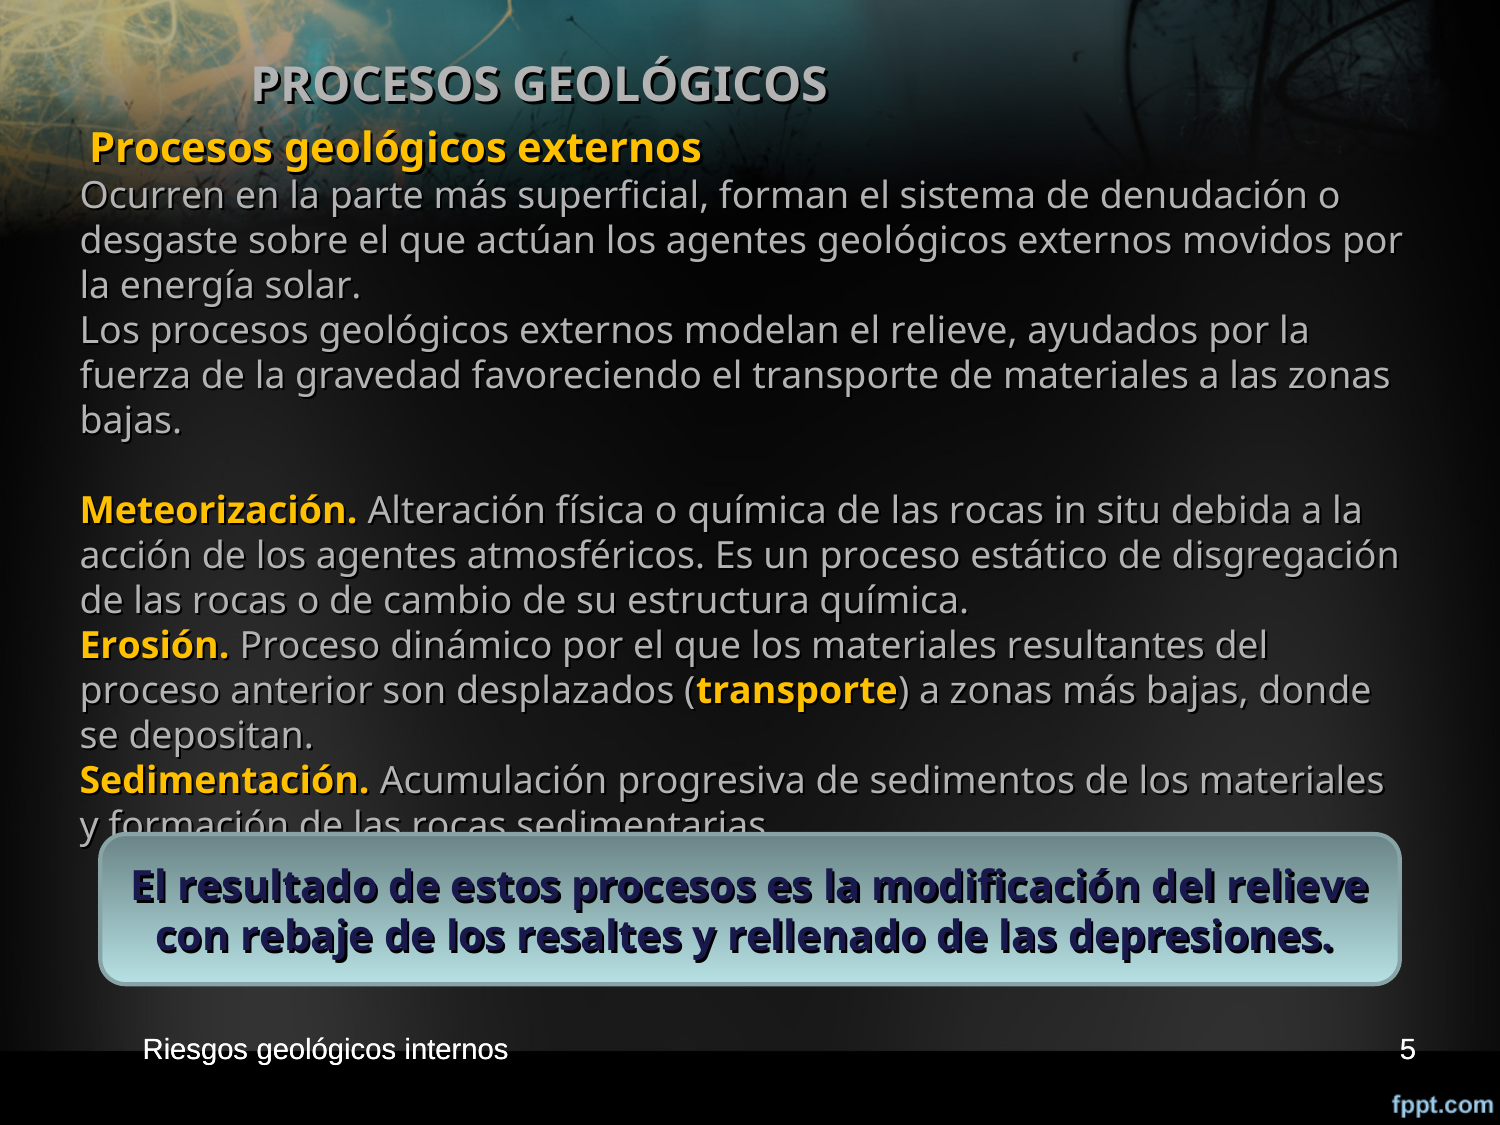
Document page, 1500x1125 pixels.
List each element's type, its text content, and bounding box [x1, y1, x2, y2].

picture [0, 0, 1500, 1125]
text_box Riesgos geológicos internos [88, 1023, 564, 1102]
text_box PROCESOS GEOLÓGICOS [236, 35, 1028, 113]
text_box <número> [1080, 1023, 1431, 1102]
text_box Procesos geológicos externos Ocurren en la parte más superficial, forman el sistema de denudación o desgaste sobre el que actúan los agentes geológicos externos movidos por la energía solar. Los procesos geológicos externos modelan el relieve, ayudados por la fuerza de la gravedad favoreciendo el transporte de materiales a las zonas bajas. Meteorización. Alteración física o química de las rocas in situ debida a la acción de los agentes atmosféricos. Es un proceso estático de disgregación de las rocas o de cambio de su estructura química. Erosión. Proceso dinámico por el que los materiales resultantes del proceso anterior son desplazados (transporte) a zonas más bajas, donde se depositan. Sedimentación. Acumulación progresiva de sedimentos de los materiales y formación de las rocas sedimentarias. [64, 113, 1424, 899]
text_box El resultado de estos procesos es la modificación del relieve con rebaje de los resaltes y rellenado de las depresiones. [100, 834, 1400, 985]
